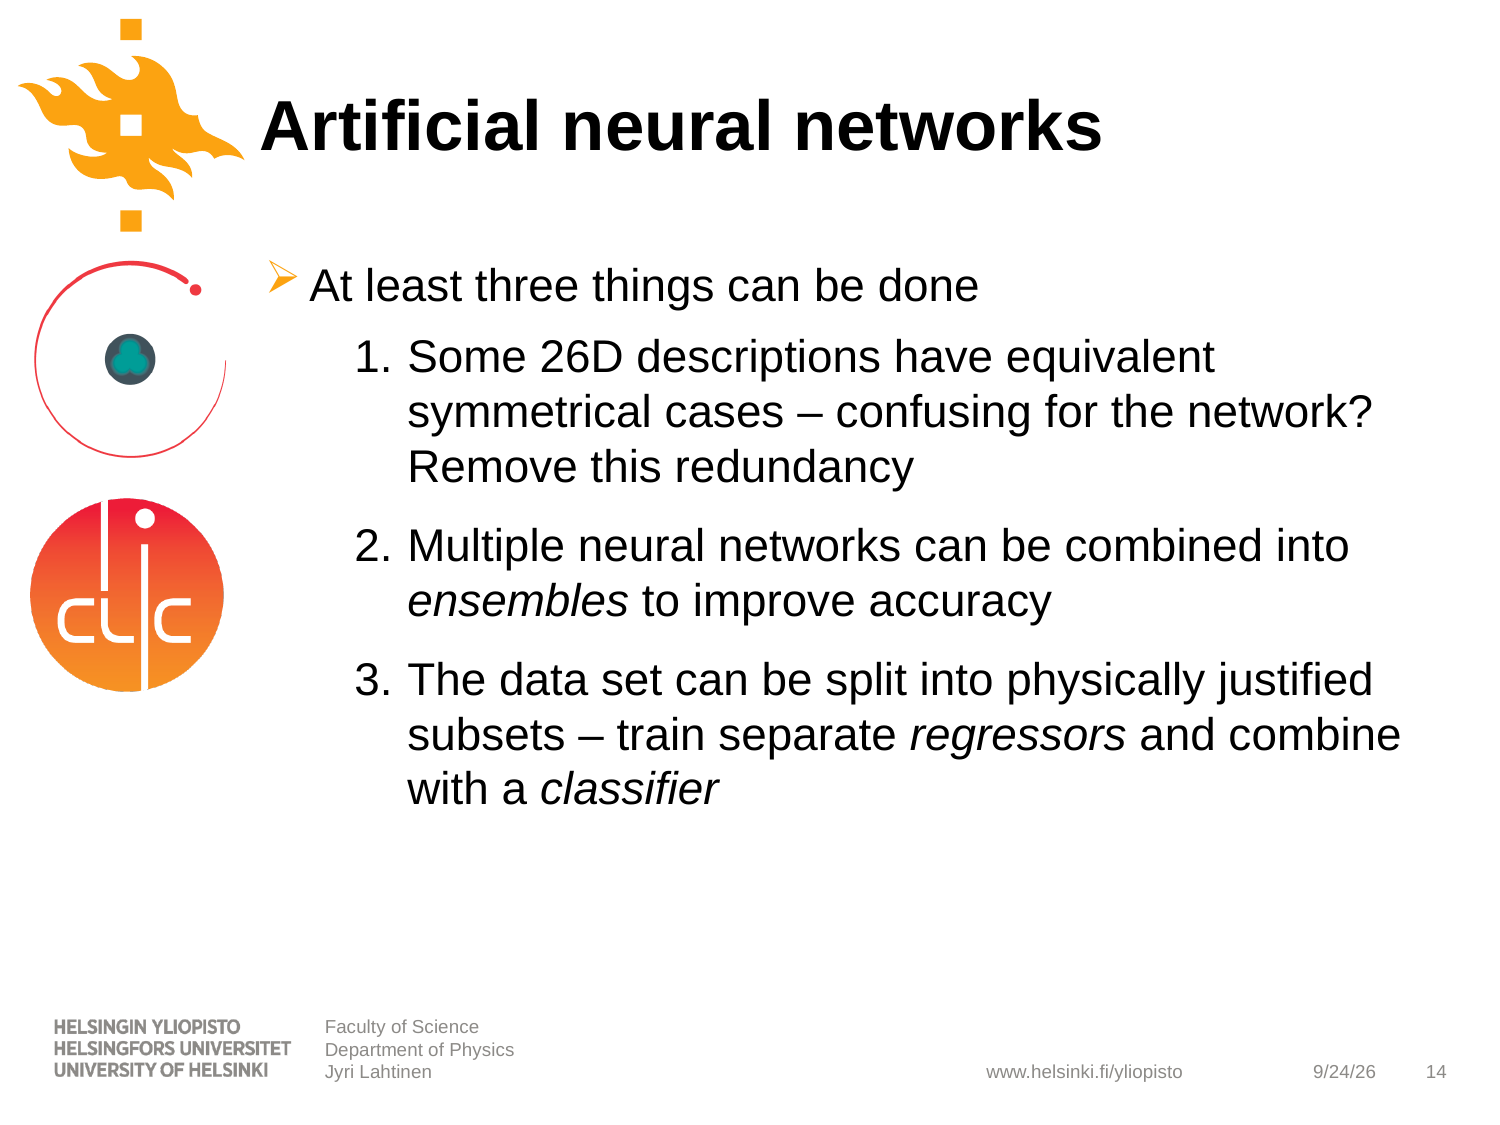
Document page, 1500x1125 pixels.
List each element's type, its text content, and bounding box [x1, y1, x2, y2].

footer Faculty of Science Department of Physics Jyri Lahtinen [324, 1011, 750, 1083]
picture [53, 1017, 292, 1079]
slide_number 10/18/17 [1230, 1011, 1376, 1083]
title Artificial neural networks [259, 30, 1447, 214]
list At least three things can be done Some 26D descriptions have equivalent symmetrical cases – confusing for the network? Remove this redundancy Multiple neural networks can be combined into ensembles to improve accuracy The data set can be split into physically justified subsets – train separate regressors and combine with a classifier [265, 255, 1447, 988]
picture [0, 255, 272, 740]
slide_number <number> [1376, 1011, 1447, 1083]
